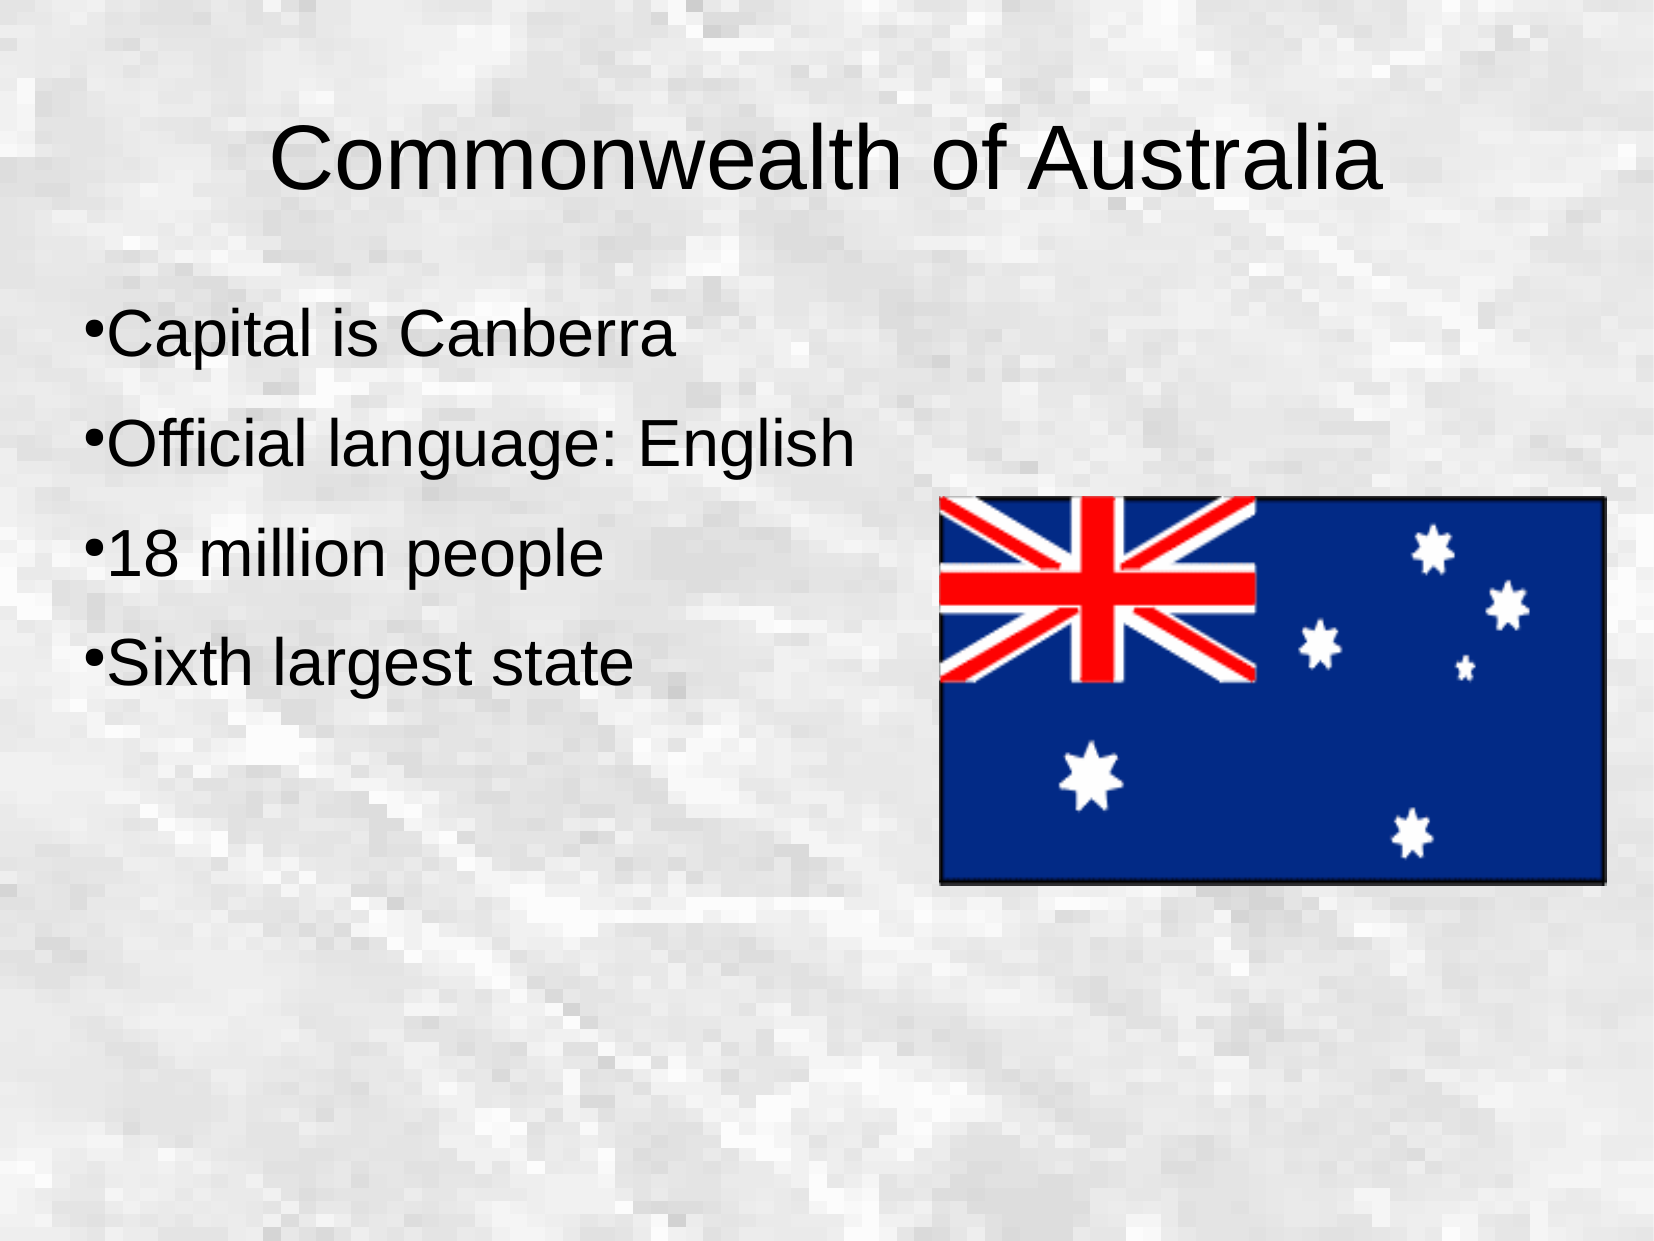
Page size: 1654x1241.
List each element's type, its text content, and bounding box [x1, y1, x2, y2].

list Capital is Canberra Official language: English 18 million people Sixth largest state [82, 290, 886, 1109]
title Commonwealth of Australia [82, 49, 1571, 257]
picture [939, 496, 1607, 886]
